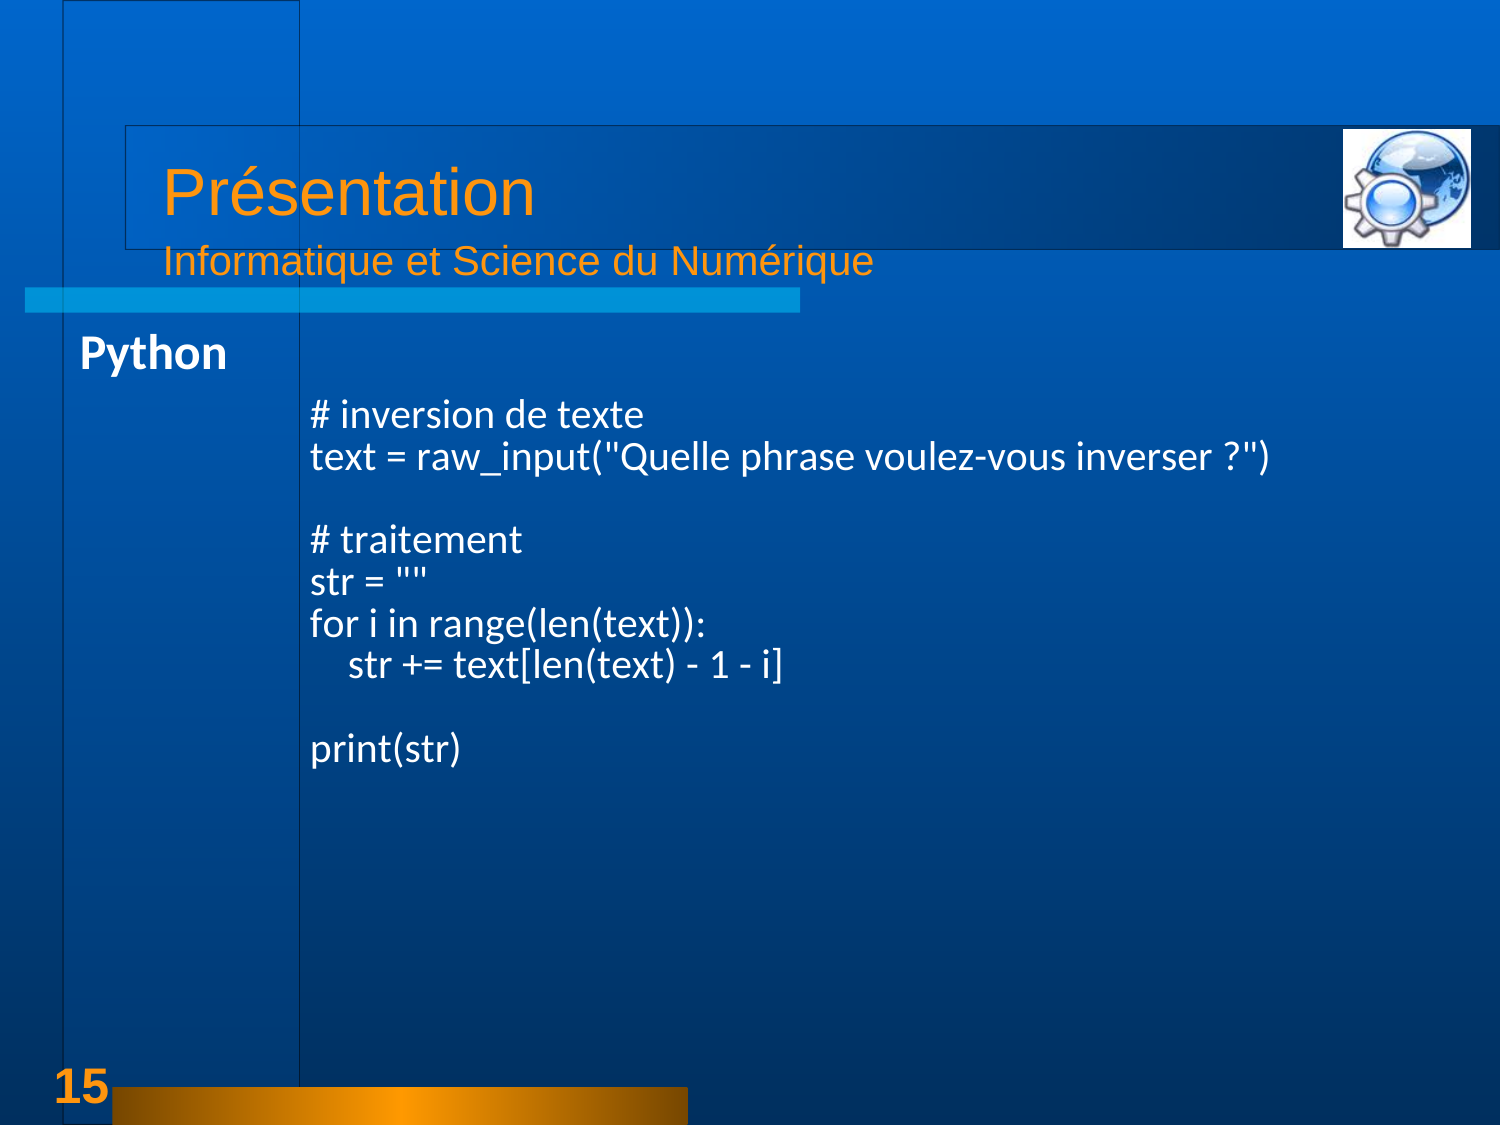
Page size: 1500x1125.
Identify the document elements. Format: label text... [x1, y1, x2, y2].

text_box Python [64, 325, 1335, 508]
text_box # inversion de texte text = raw_input("Quelle phrase voulez-vous inverser ?") # traitement str = "" for i in range(len(text)): str += text[len(text) - 1 - i] print(str) [295, 389, 1329, 1079]
picture [1343, 129, 1471, 248]
